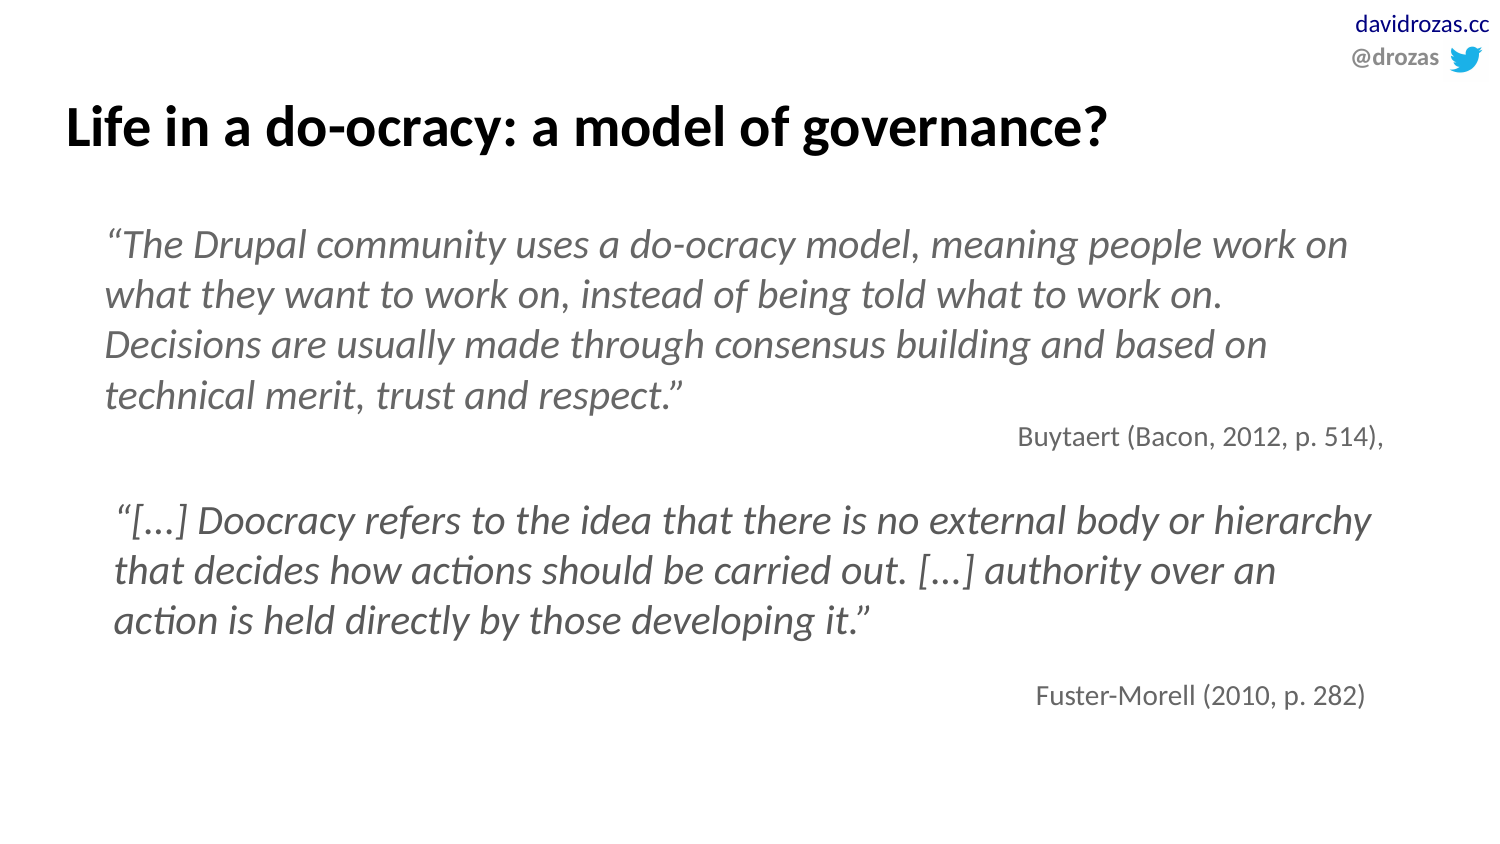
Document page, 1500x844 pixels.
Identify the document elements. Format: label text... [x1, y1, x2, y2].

text_box @drozas [1330, 37, 1443, 73]
list “[...] Doocracy refers to the idea that there is no external body or hierarchy that decides how actions should be carried out. [...] authority over an action is held directly by those developing it.” Fuster-Morell (2010, p. 282) [98, 478, 1388, 715]
picture [1443, 46, 1489, 82]
text_box “The Drupal community uses a do-ocracy model, meaning people work on what they want to work on, instead of being told what to work on. Decisions are usually made through consensus building and based on technical merit, trust and respect.” Buytaert (Bacon, 2012, p. 514), [89, 202, 1400, 336]
title Life in a do-ocracy: a model of governance? [51, 72, 1449, 167]
text_box davidrozas.cc [1340, 5, 1500, 46]
